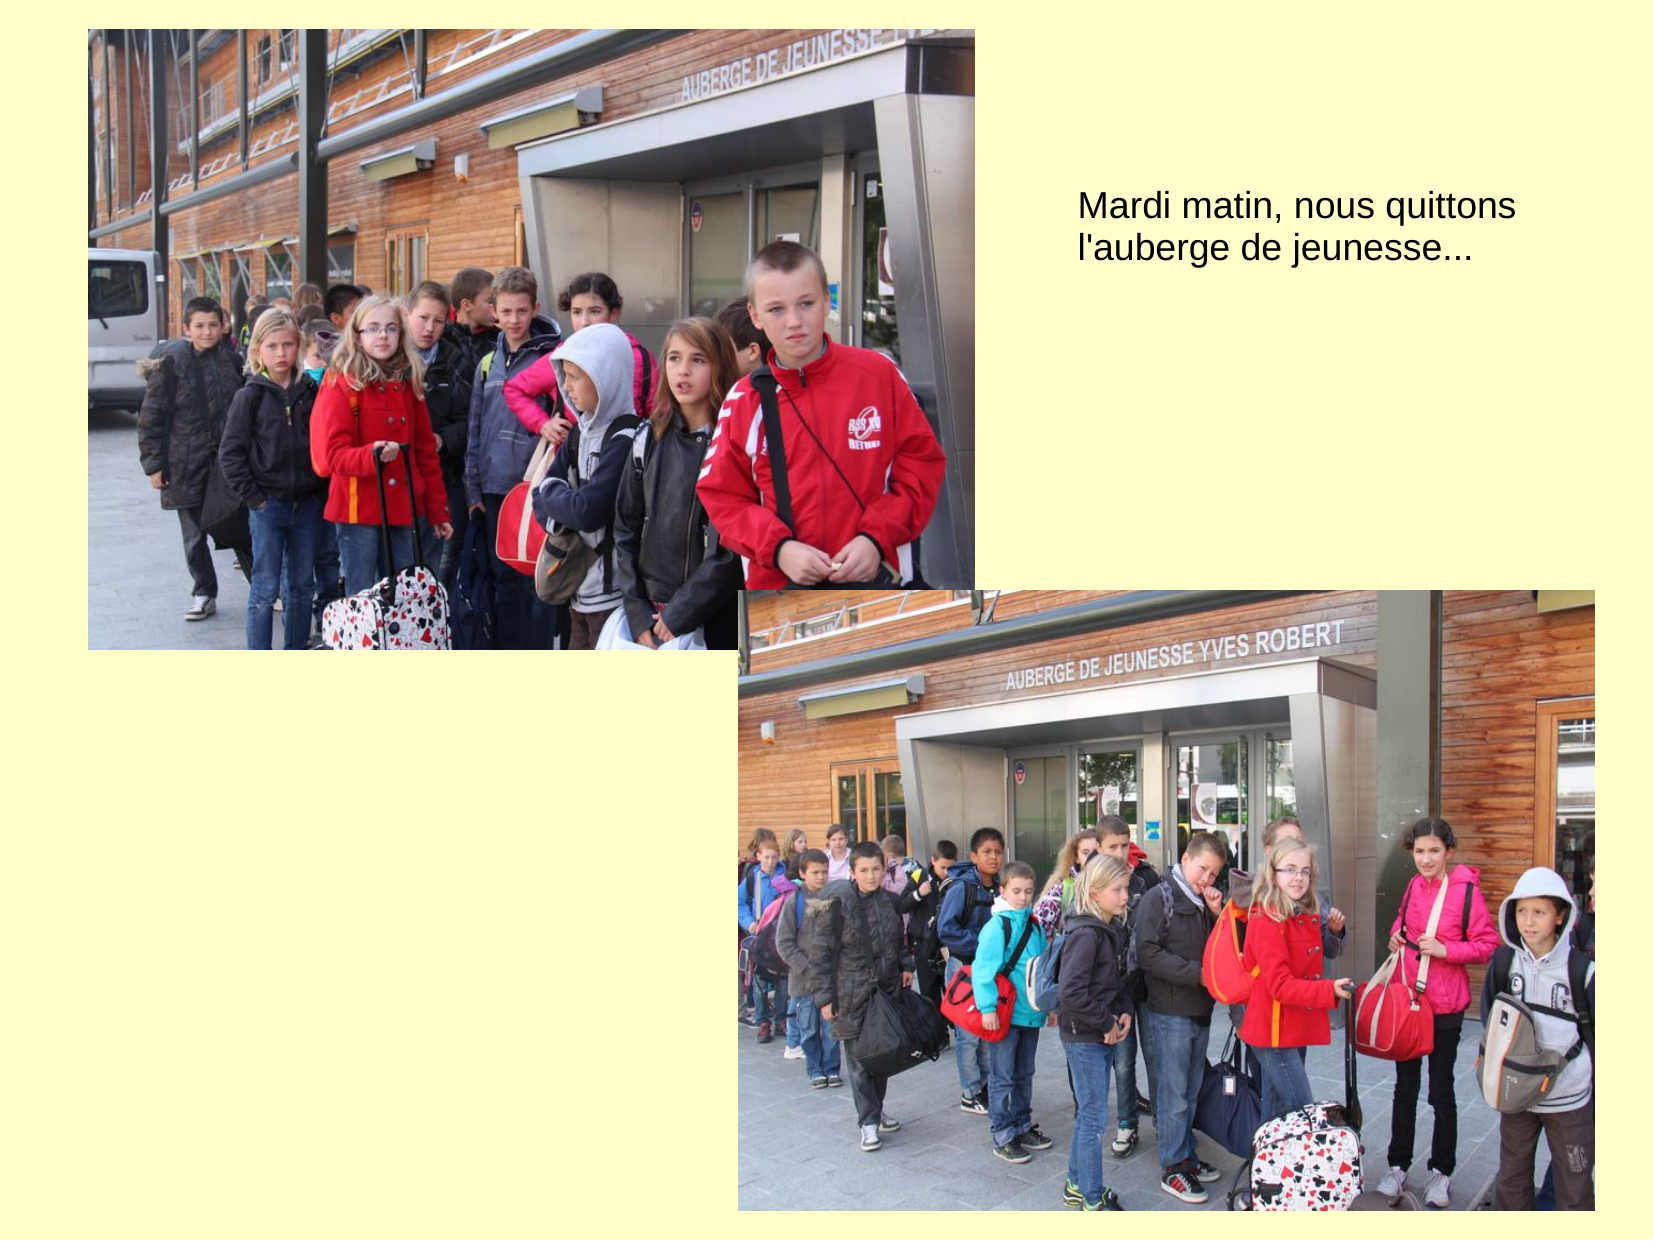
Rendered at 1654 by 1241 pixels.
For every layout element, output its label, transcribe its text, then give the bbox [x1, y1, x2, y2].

picture [88, 29, 1595, 1211]
text_box Mardi matin, nous quittons l'auberge de jeunesse... [1062, 177, 1565, 277]
